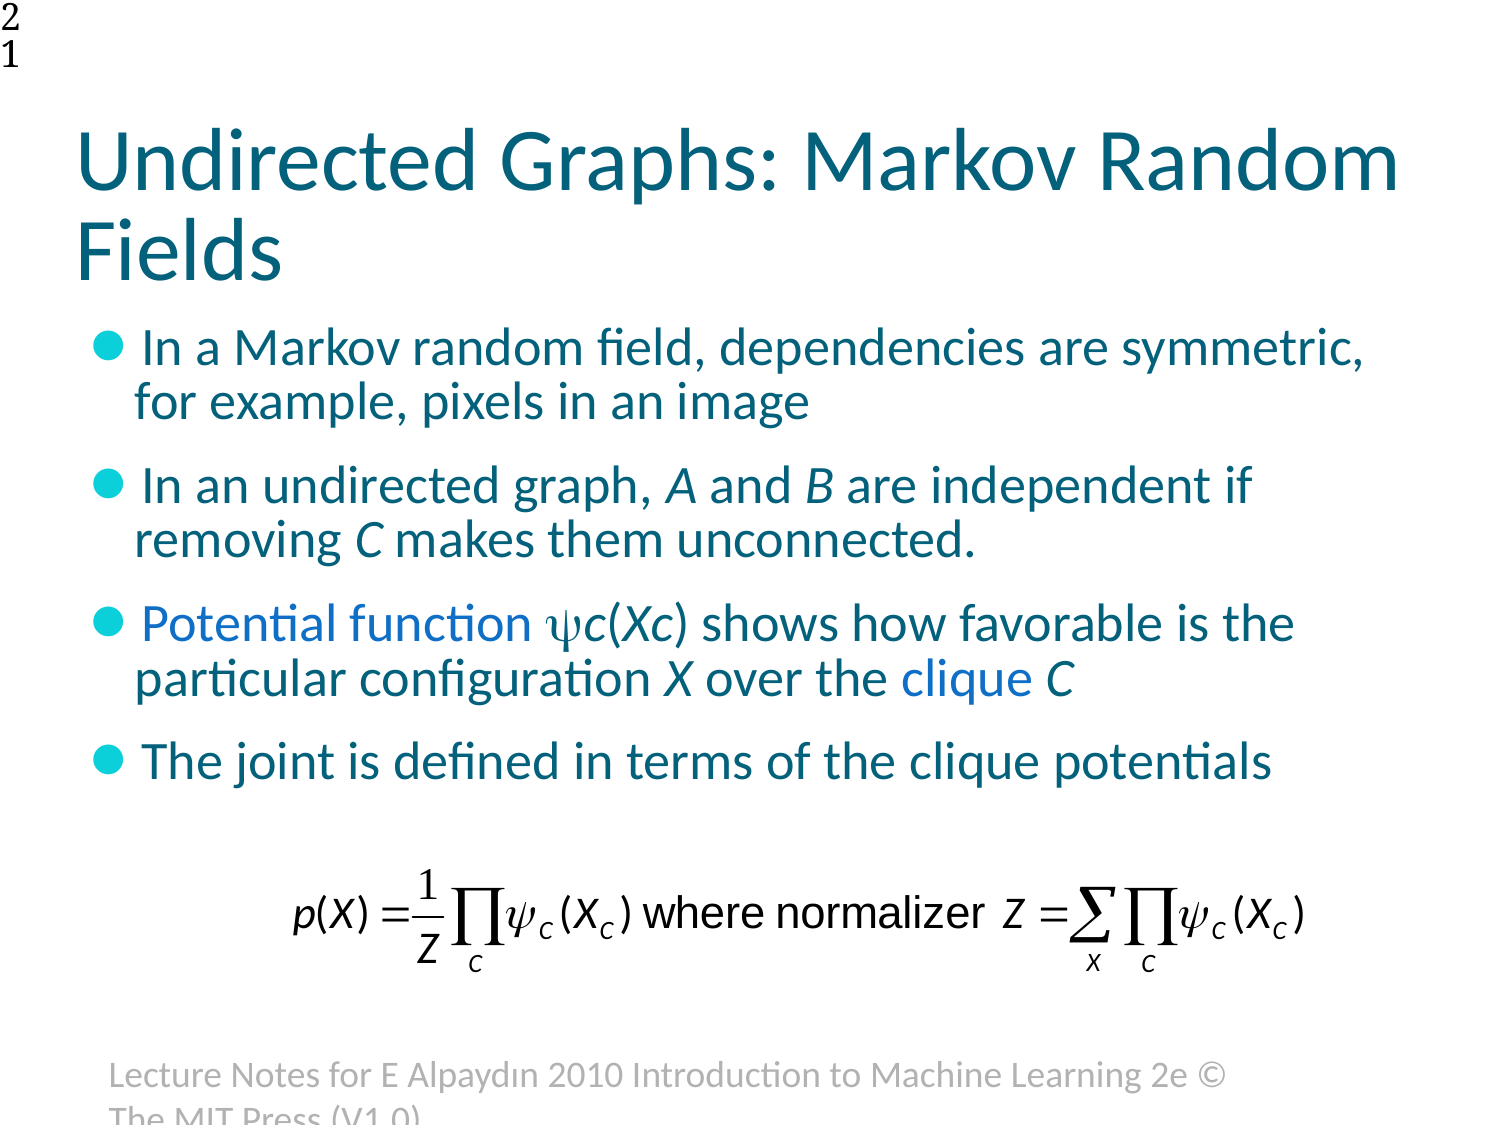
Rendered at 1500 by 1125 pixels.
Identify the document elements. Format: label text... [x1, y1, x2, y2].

chart [285, 855, 1311, 1052]
title Undirected Graphs: Markov Random Fields [75, 115, 1425, 303]
list In a Markov random field, dependencies are symmetric, for example, pixels in an image In an undirected graph, A and B are independent if removing C makes them unconnected. Potential function yc(Xc) shows how favorable is the particular configuration X over the clique C The joint is defined in terms of the clique potentials [75, 317, 1425, 1038]
footer Lecture Notes for E Alpaydın 2010 Introduction to Machine Learning 2e © The MIT Press (V1.0) [93, 1042, 1254, 1103]
